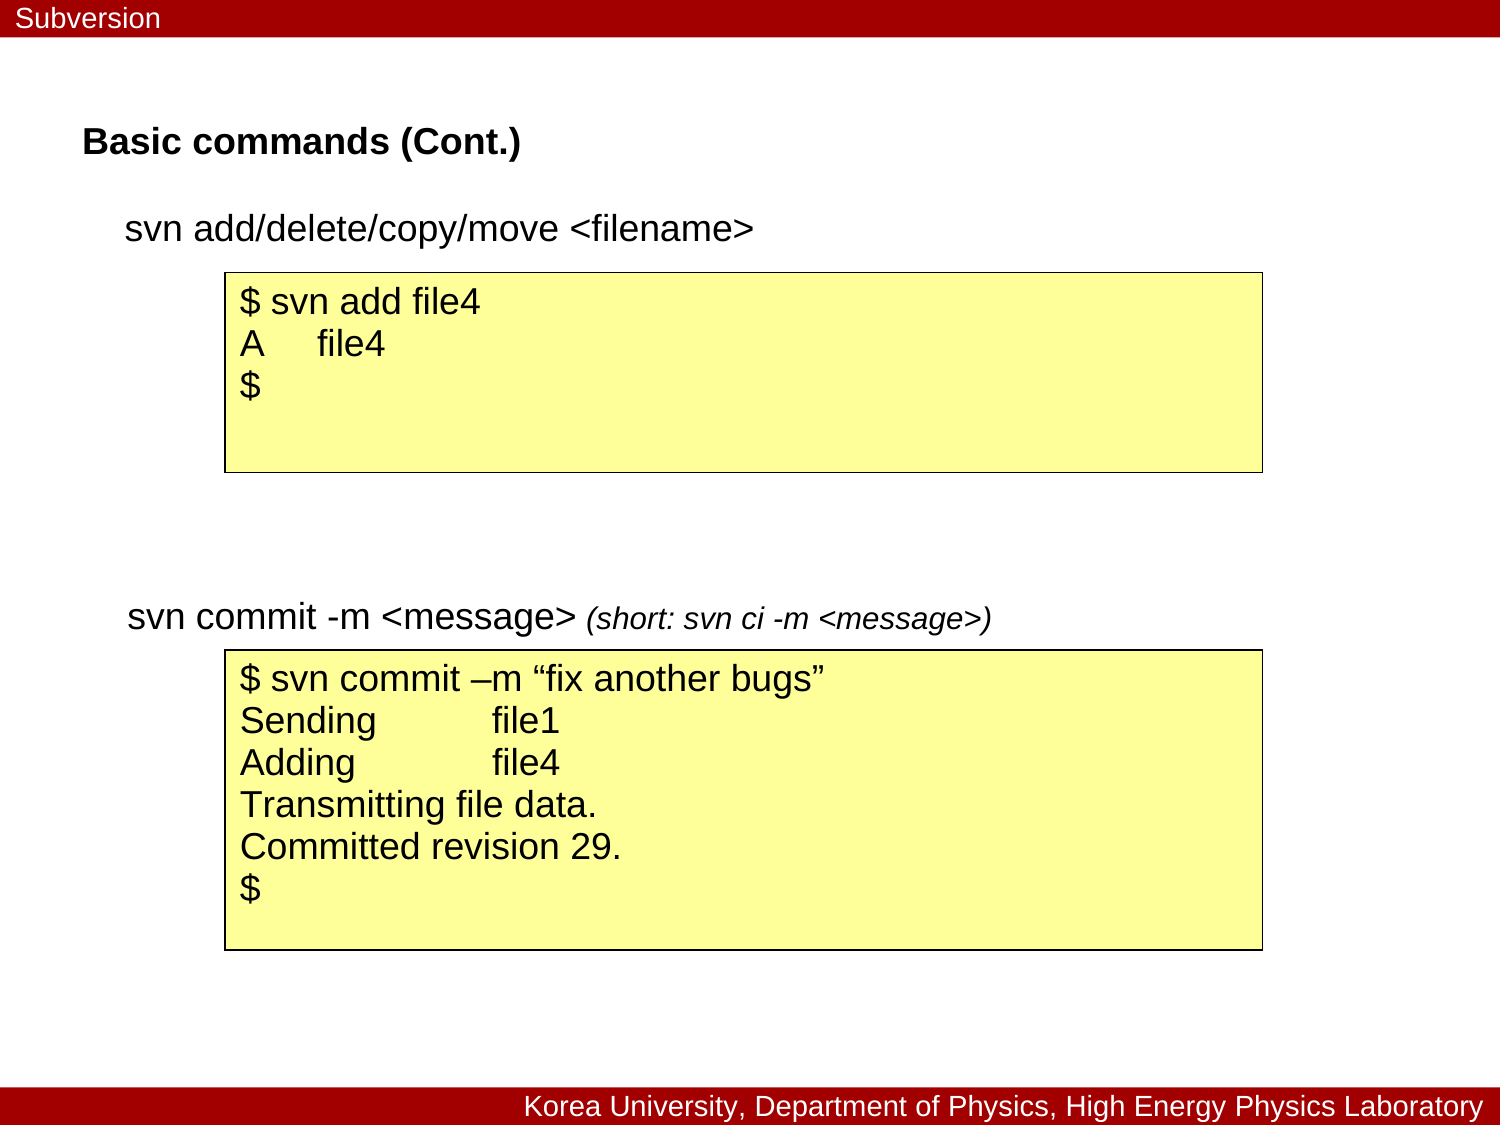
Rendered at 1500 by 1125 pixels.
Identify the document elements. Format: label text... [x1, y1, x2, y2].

text_box $ svn commit –m “fix another bugs” Sending file1 Adding file4 Transmitting file data. Committed revision 29. $ [225, 650, 1263, 951]
text_box $ svn add file4 A file4 $ [225, 272, 1263, 473]
text_box Basic commands (Cont.) [56, 112, 537, 170]
text_box svn add/delete/copy/move <filename> [109, 200, 1388, 258]
text_box svn commit -m <message> (short: svn ci -m <message>) [112, 587, 1391, 645]
